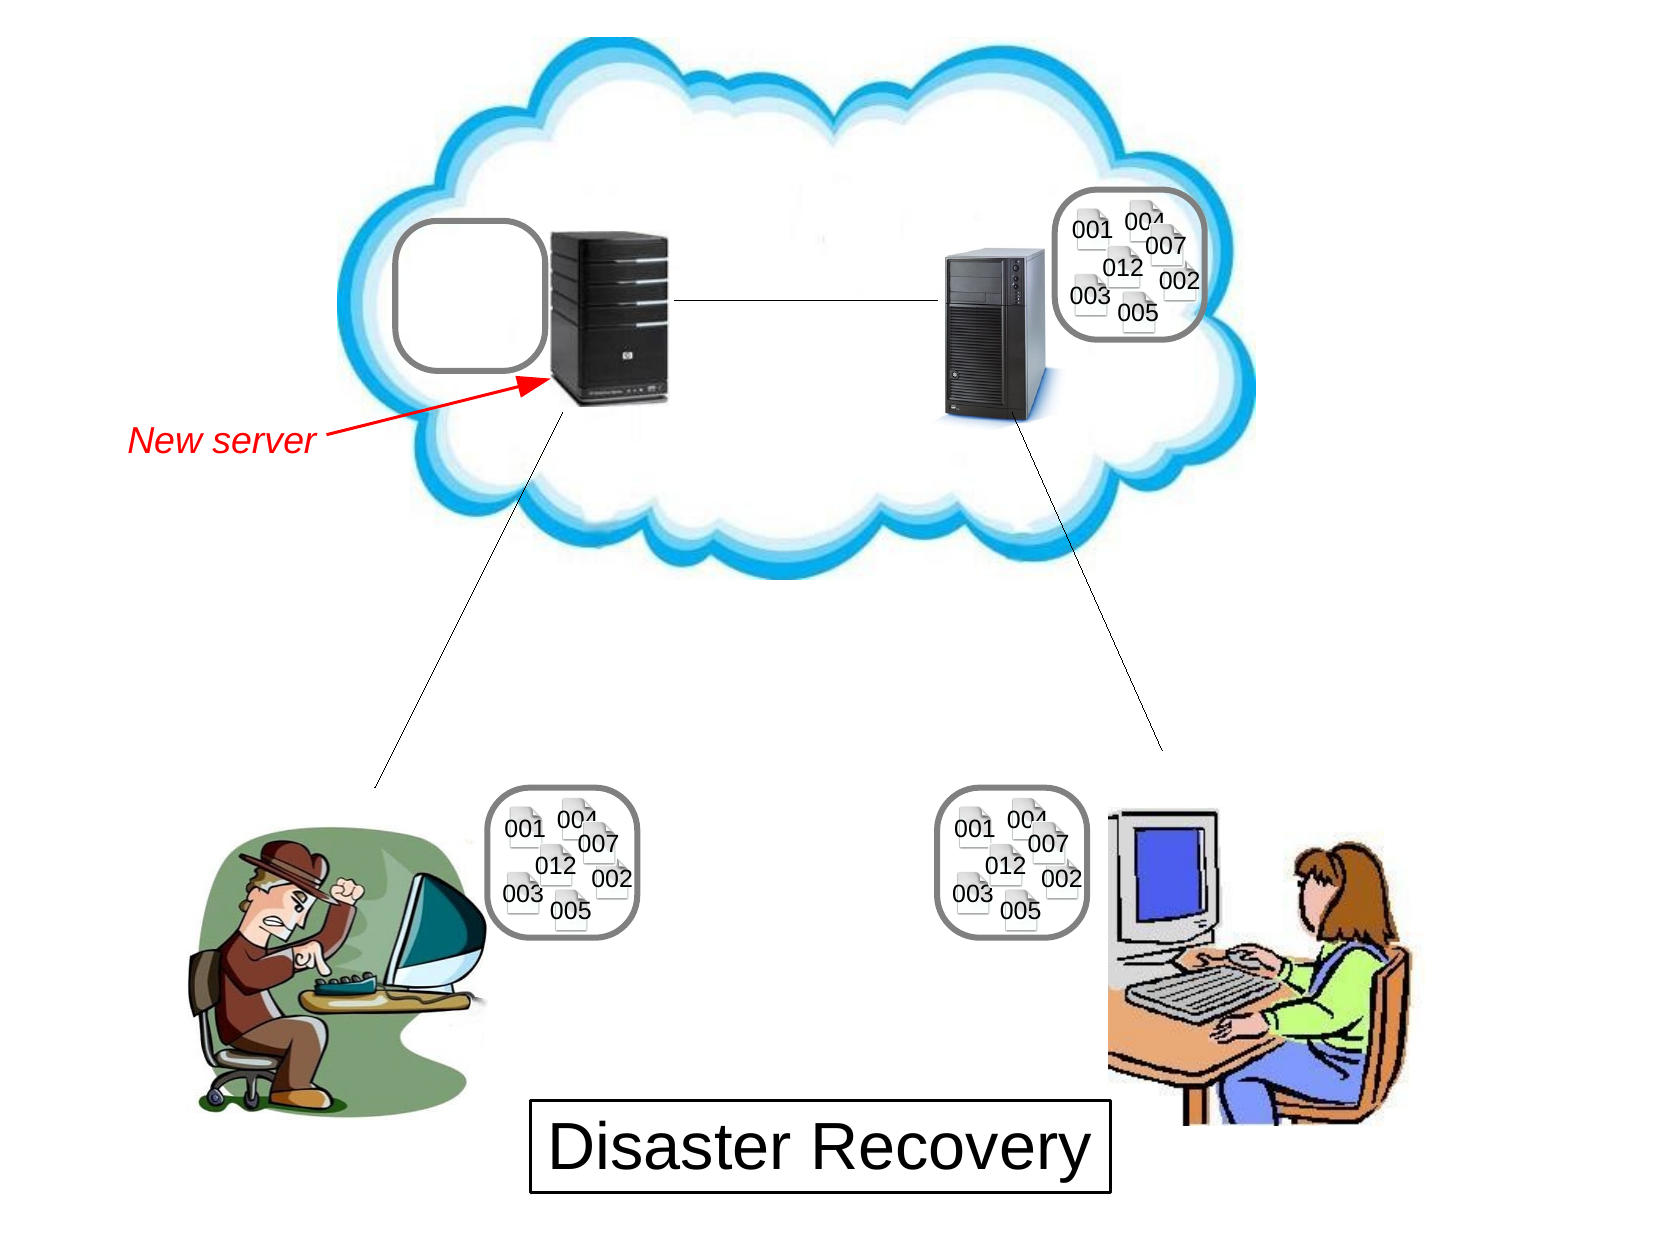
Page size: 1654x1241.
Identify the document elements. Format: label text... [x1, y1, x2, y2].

picture [1108, 807, 1425, 1126]
picture [501, 797, 634, 933]
picture [187, 825, 488, 1120]
picture [951, 797, 1084, 933]
picture [337, 37, 1256, 580]
text_box Disaster Recovery [530, 1100, 1111, 1193]
text_box New server [112, 412, 332, 470]
picture [337, 315, 404, 430]
